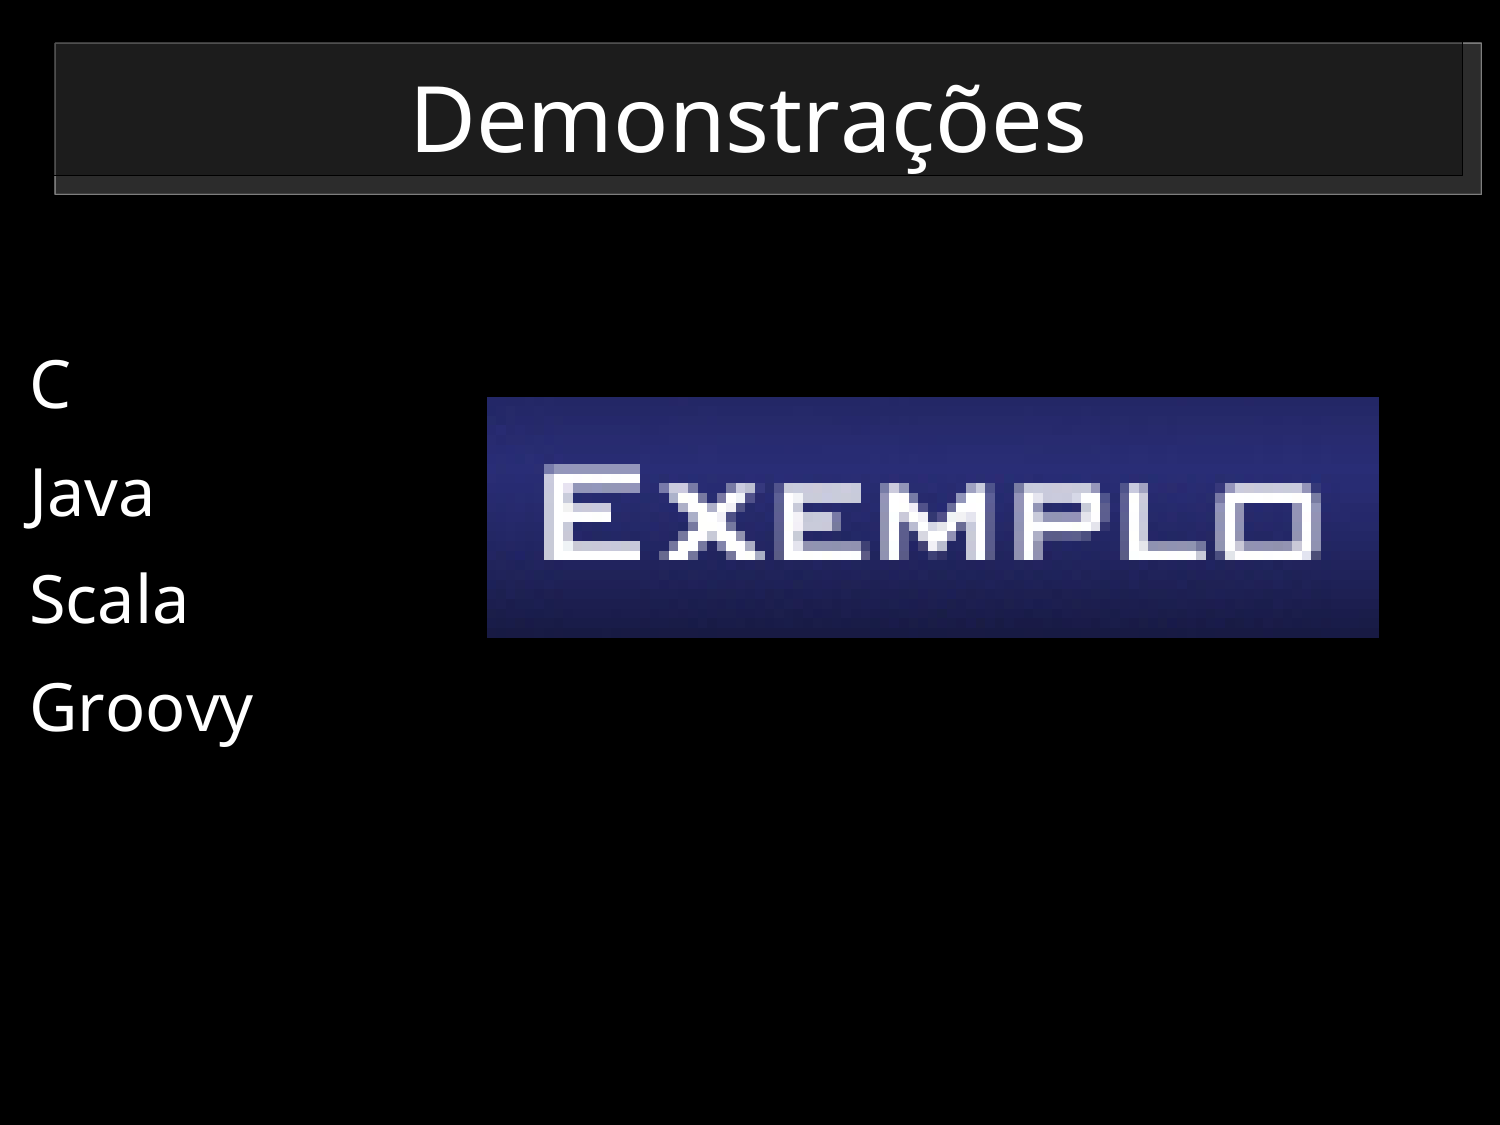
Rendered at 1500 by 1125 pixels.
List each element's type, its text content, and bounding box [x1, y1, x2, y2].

list C Java Scala Groovy [29, 337, 1468, 1072]
title Demonstrações [29, 38, 1468, 196]
picture [487, 397, 1379, 638]
